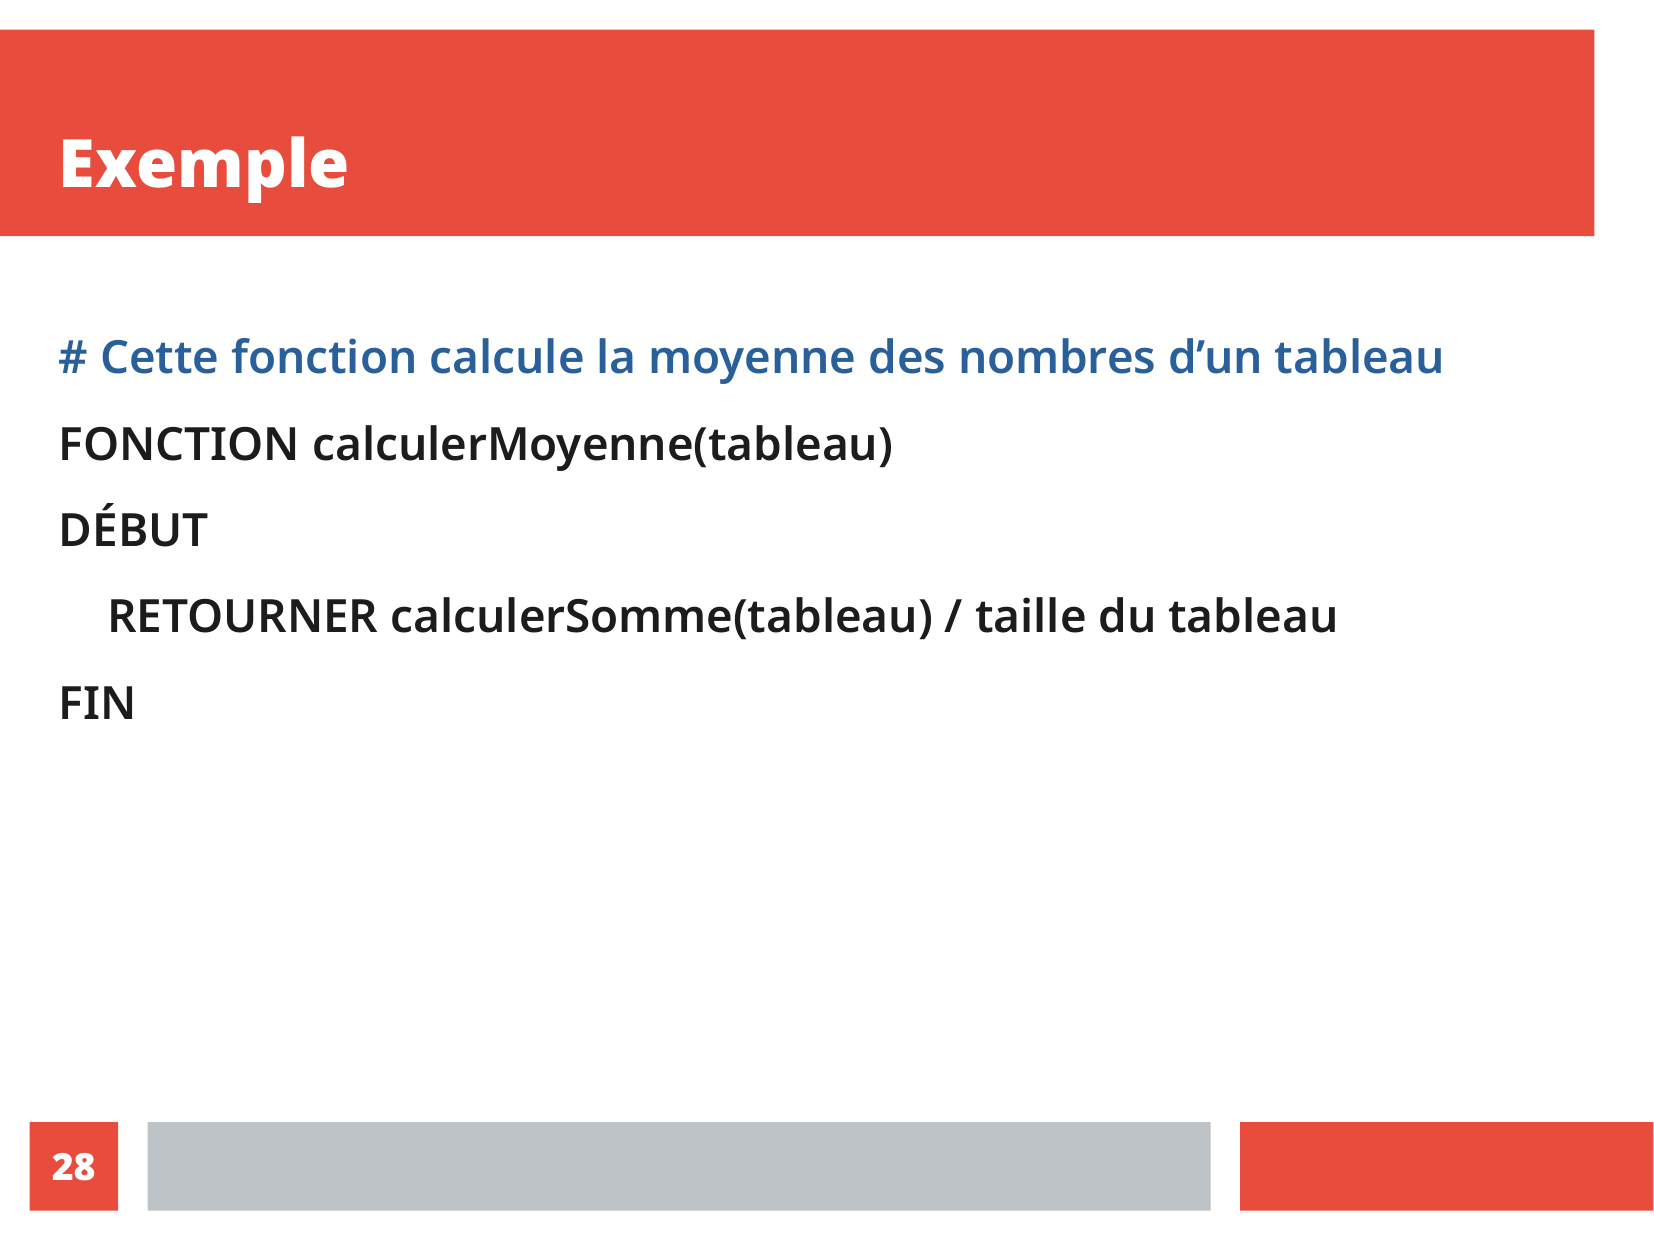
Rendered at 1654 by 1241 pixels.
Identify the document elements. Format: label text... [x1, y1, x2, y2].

list # Cette fonction calcule la moyenne des nombres d’un tableau FONCTION calculerMoyenne(tableau) DÉBUT RETOURNER calculerSomme(tableau) / taille du tableau FIN [59, 324, 1565, 1093]
title Exemple [59, 59, 1595, 207]
